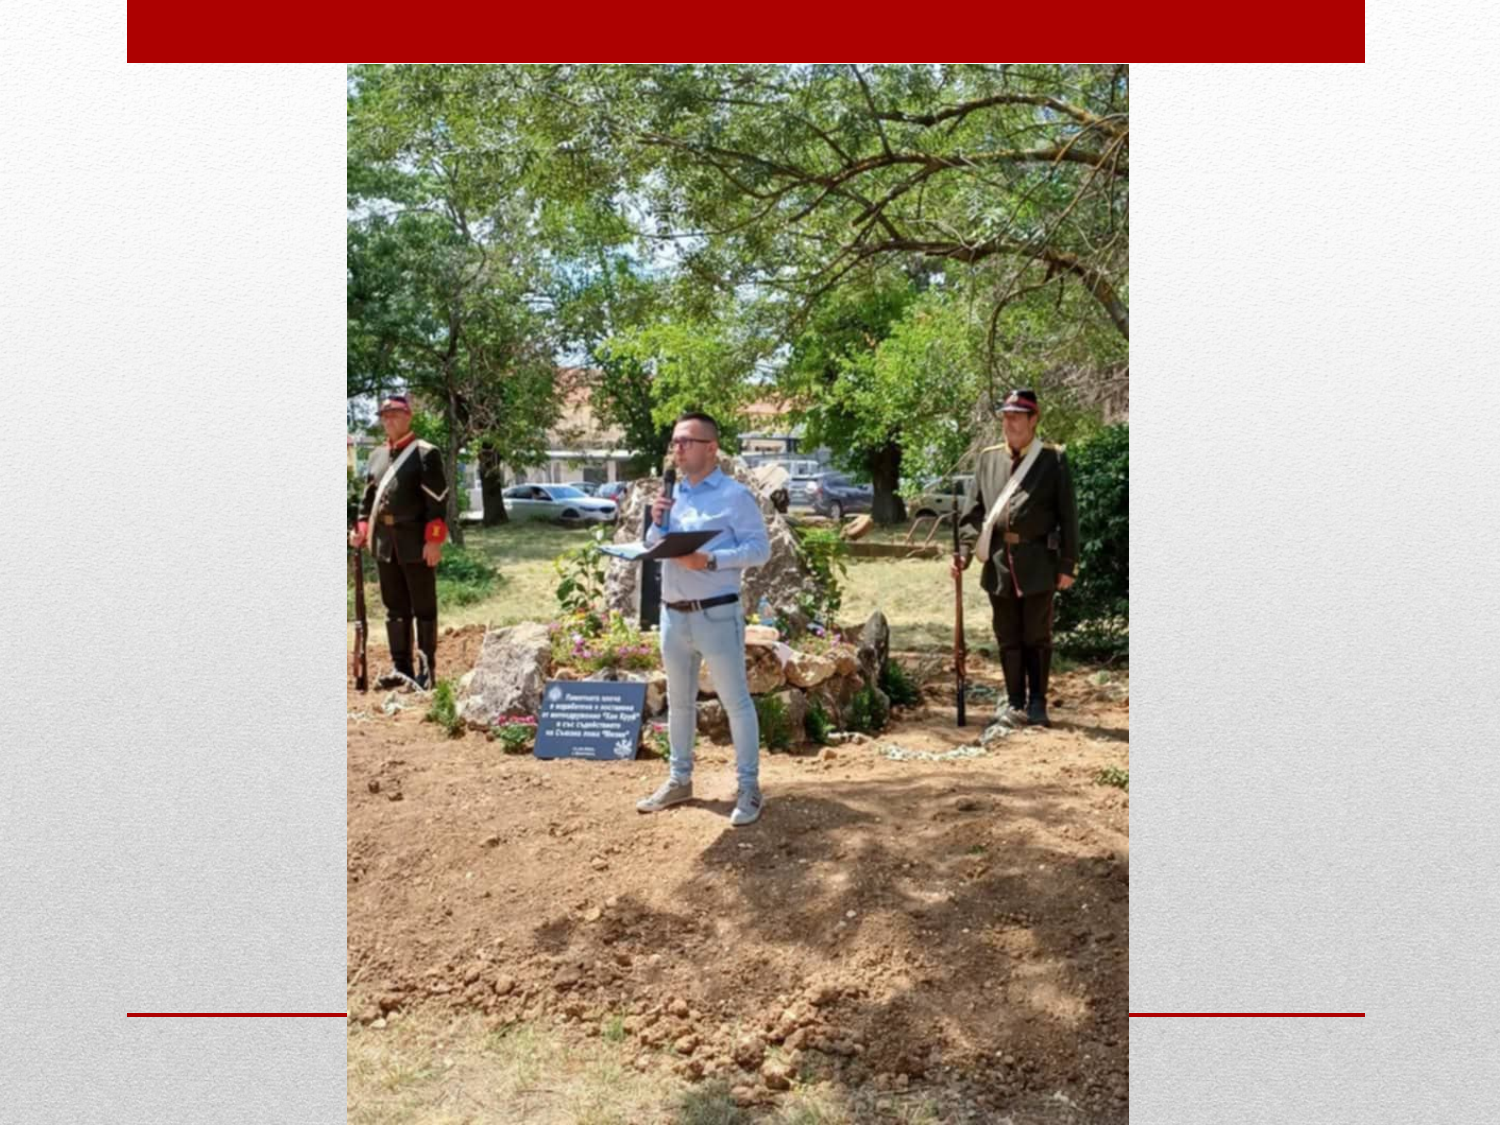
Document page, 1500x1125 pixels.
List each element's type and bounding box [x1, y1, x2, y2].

picture [347, 64, 1129, 1125]
